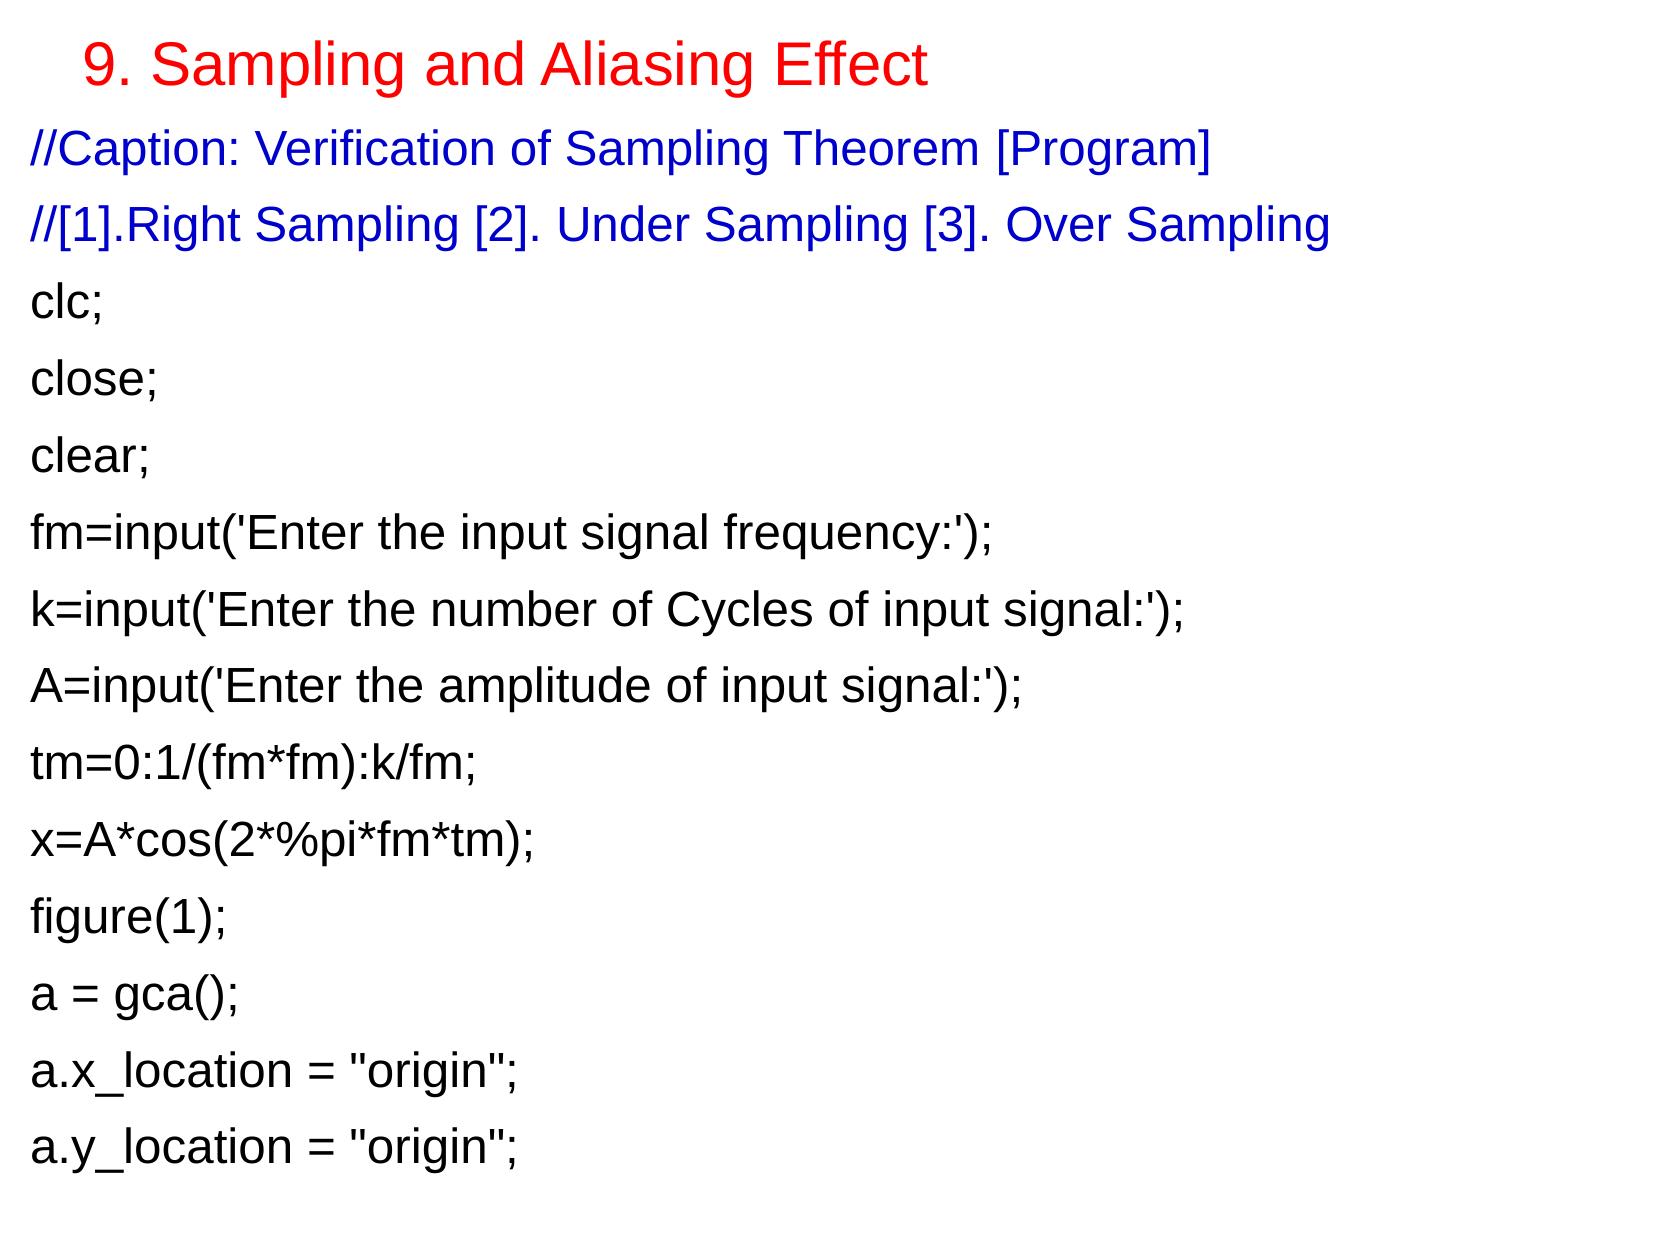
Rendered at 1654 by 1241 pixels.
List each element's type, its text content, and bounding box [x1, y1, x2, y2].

list 9. Sampling and Aliasing Effect //Caption: Verification of Sampling Theorem [Program] //[1].Right Sampling [2]. Under Sampling [3]. Over Sampling clc; close; clear; fm=input('Enter the input signal frequency:'); k=input('Enter the number of Cycles of input signal:'); A=input('Enter the amplitude of input signal:'); tm=0:1/(fm*fm):k/fm; x=A*cos(2*%pi*fm*tm); figure(1); a = gca(); a.x_location = "origin"; a.y_location = "origin"; [30, 30, 1606, 1186]
